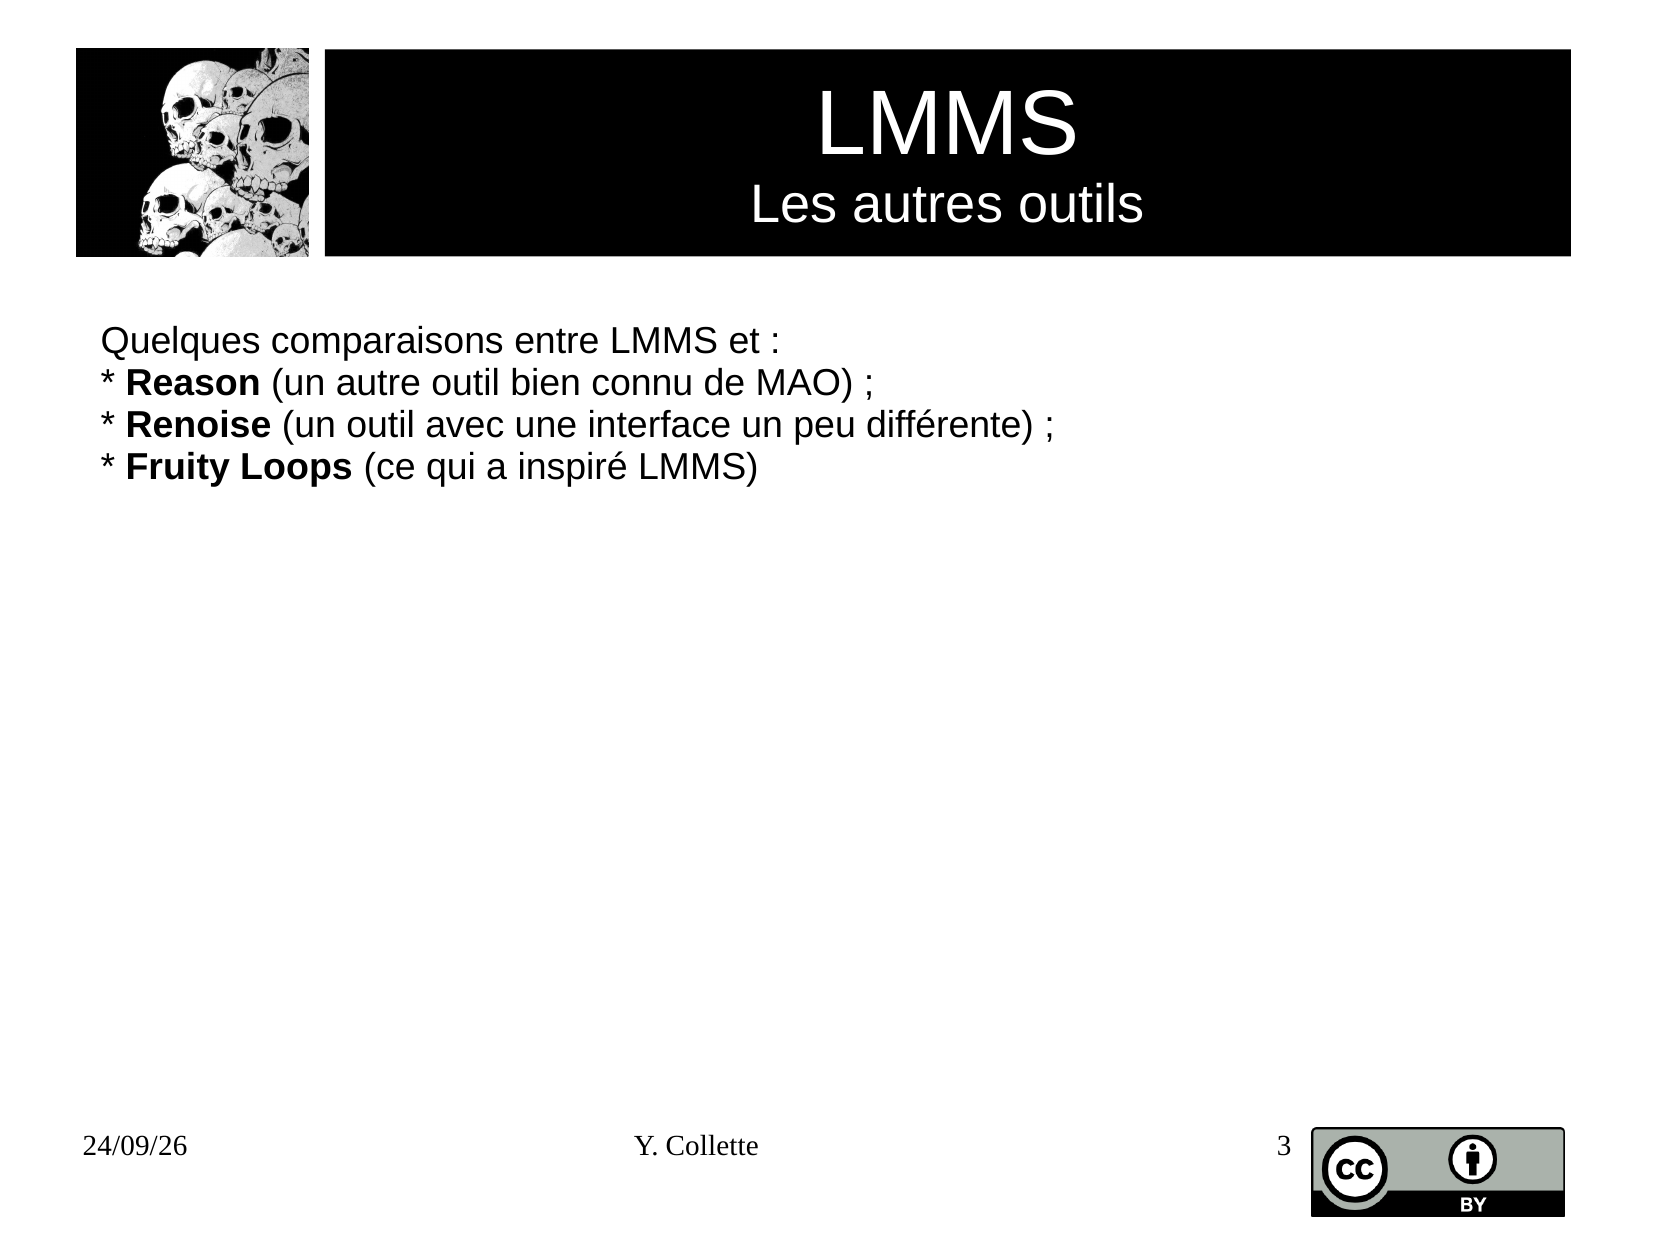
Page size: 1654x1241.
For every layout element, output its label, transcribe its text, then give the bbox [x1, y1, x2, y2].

picture [76, 48, 309, 257]
text_box Quelques comparaisons entre LMMS et : * Reason (un autre outil bien connu de MAO) ; * Renoise (un outil avec une interface un peu différente) ; * Fruity Loops (ce qui a inspiré LMMS) [85, 312, 1560, 496]
picture [1311, 1127, 1565, 1217]
title LMMS Les autres outils [324, 49, 1571, 257]
